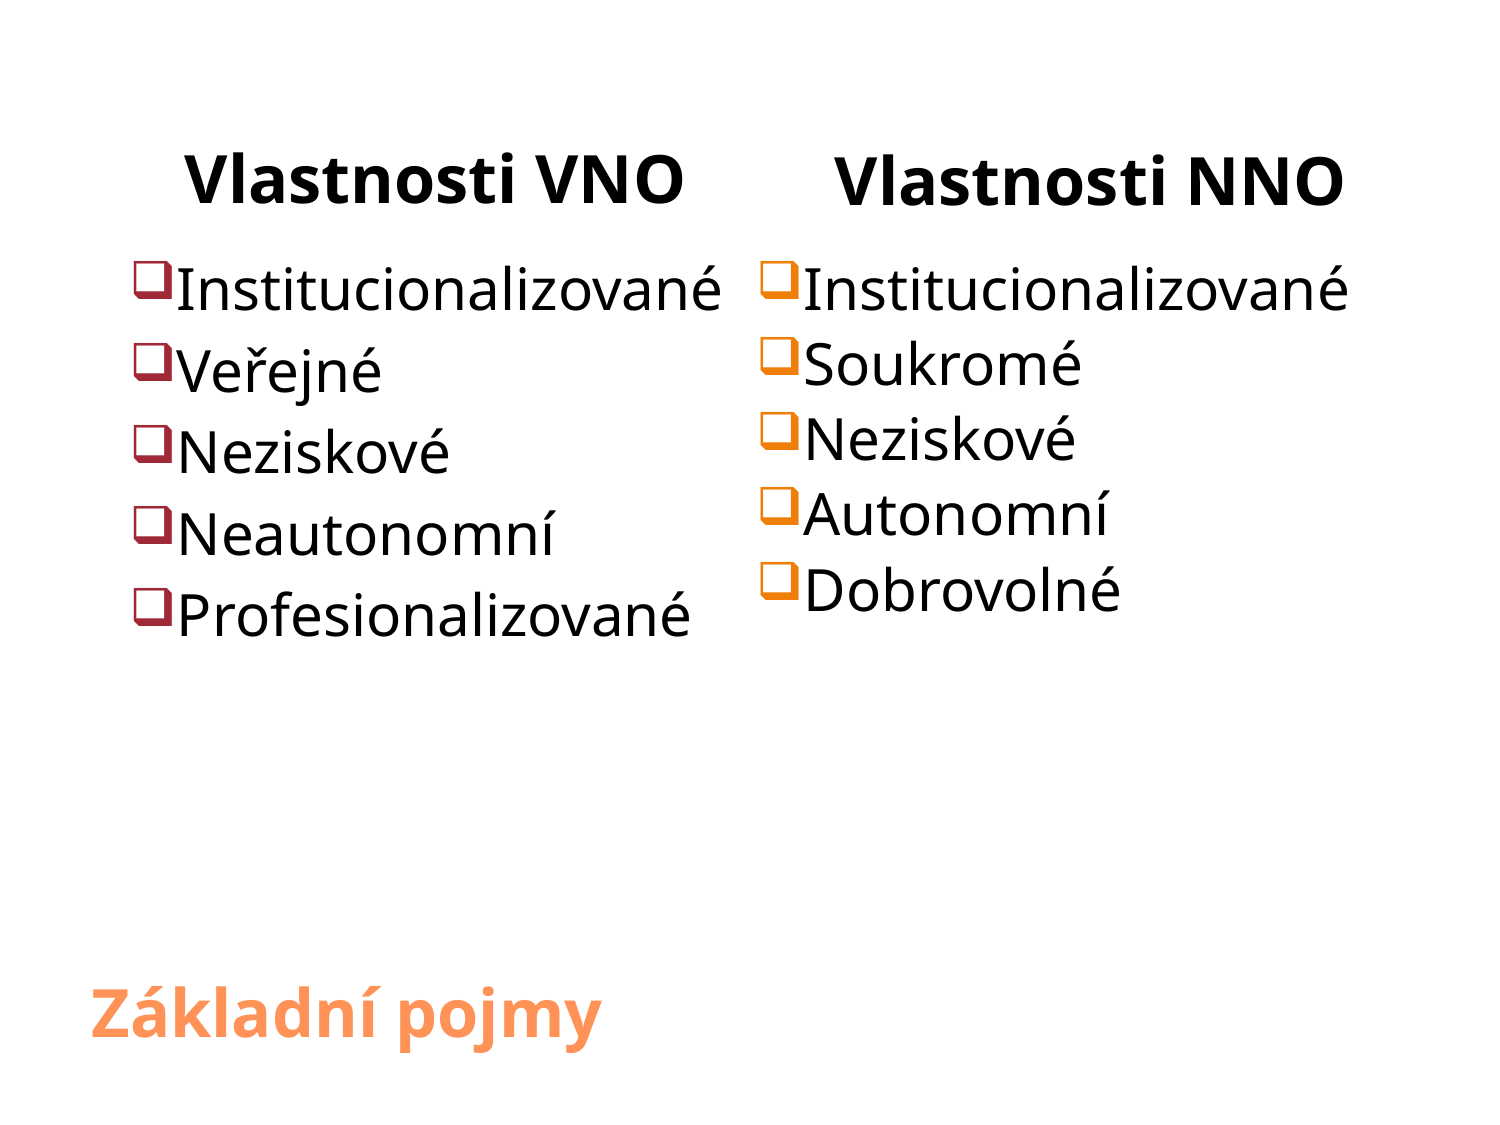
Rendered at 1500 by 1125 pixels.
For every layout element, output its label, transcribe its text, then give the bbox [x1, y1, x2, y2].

list Vlastnosti VNO [112, 90, 750, 237]
title Základní pojmy [76, 869, 1425, 1059]
list Institucionalizované Soukromé Neziskové Autonomní Dobrovolné [726, 237, 1409, 823]
list Institucionalizované Veřejné Neziskové Neautonomní Profesionalizované [99, 237, 726, 810]
list Vlastnosti NNO [763, 95, 1412, 256]
